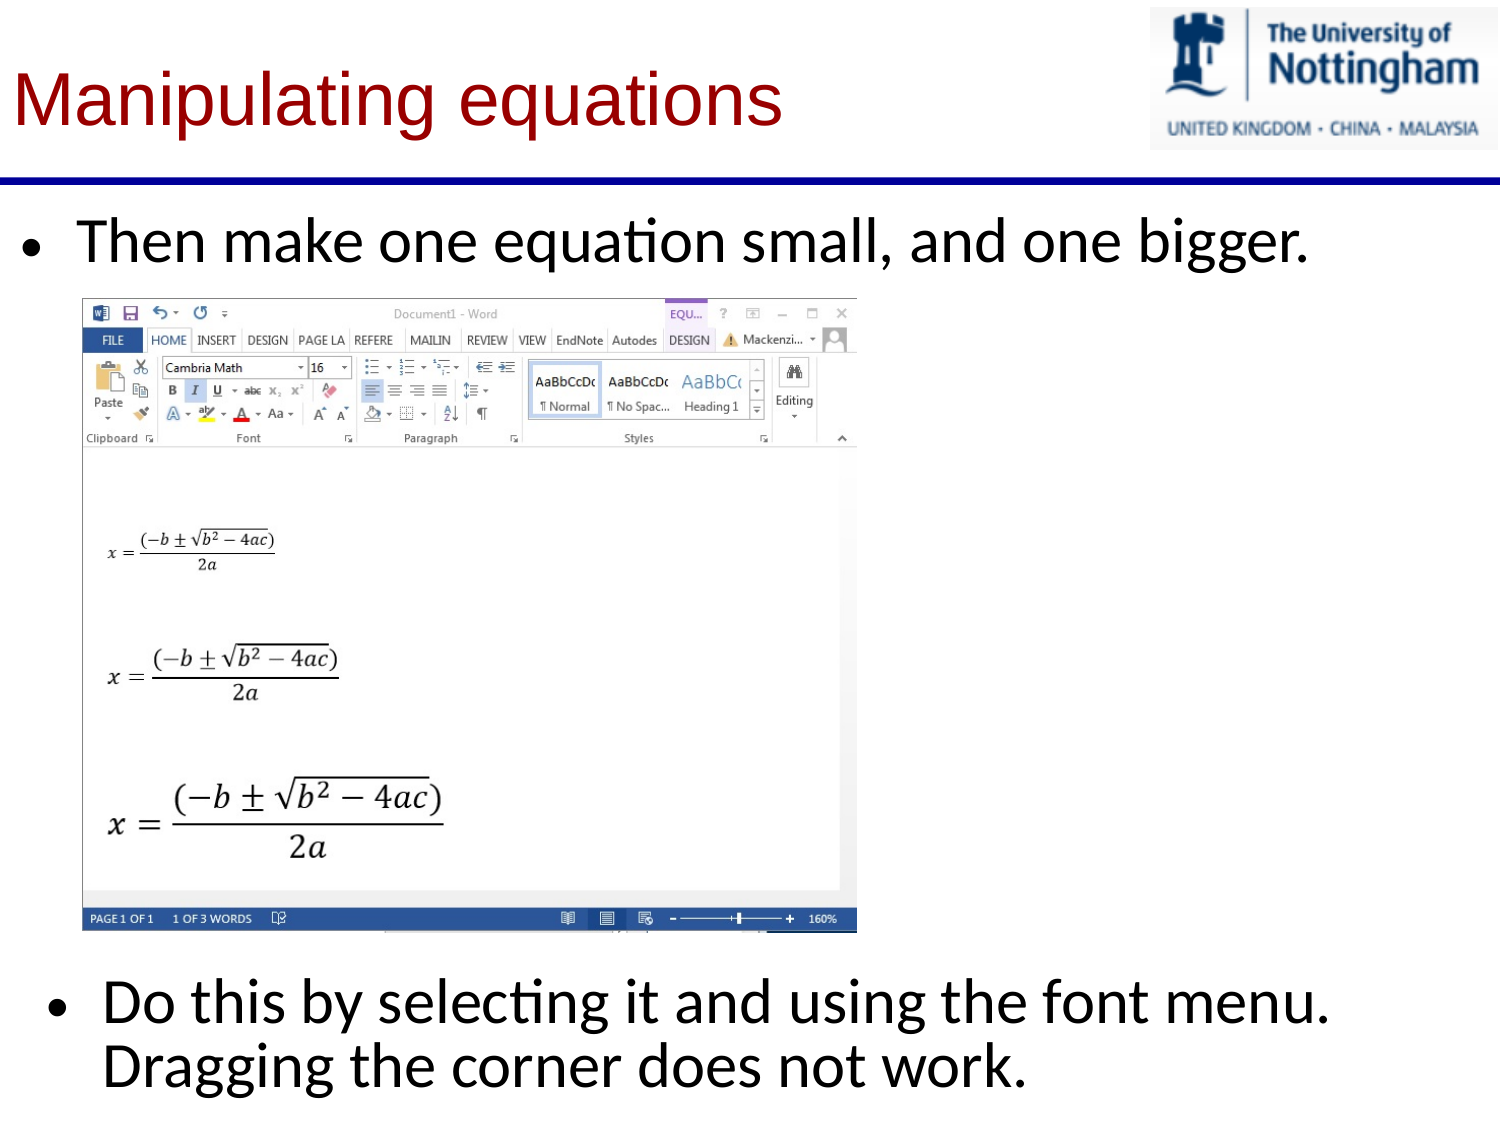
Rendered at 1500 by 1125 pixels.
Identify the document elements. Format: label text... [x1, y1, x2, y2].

picture [1150, 7, 1498, 150]
text_box Then make one equation small, and one bigger. [5, 207, 1434, 429]
text_box Do this by selecting it and using the font menu. Dragging the corner does not work. [31, 967, 1461, 1125]
title Manipulating equations [12, 21, 1375, 177]
picture [82, 298, 857, 933]
